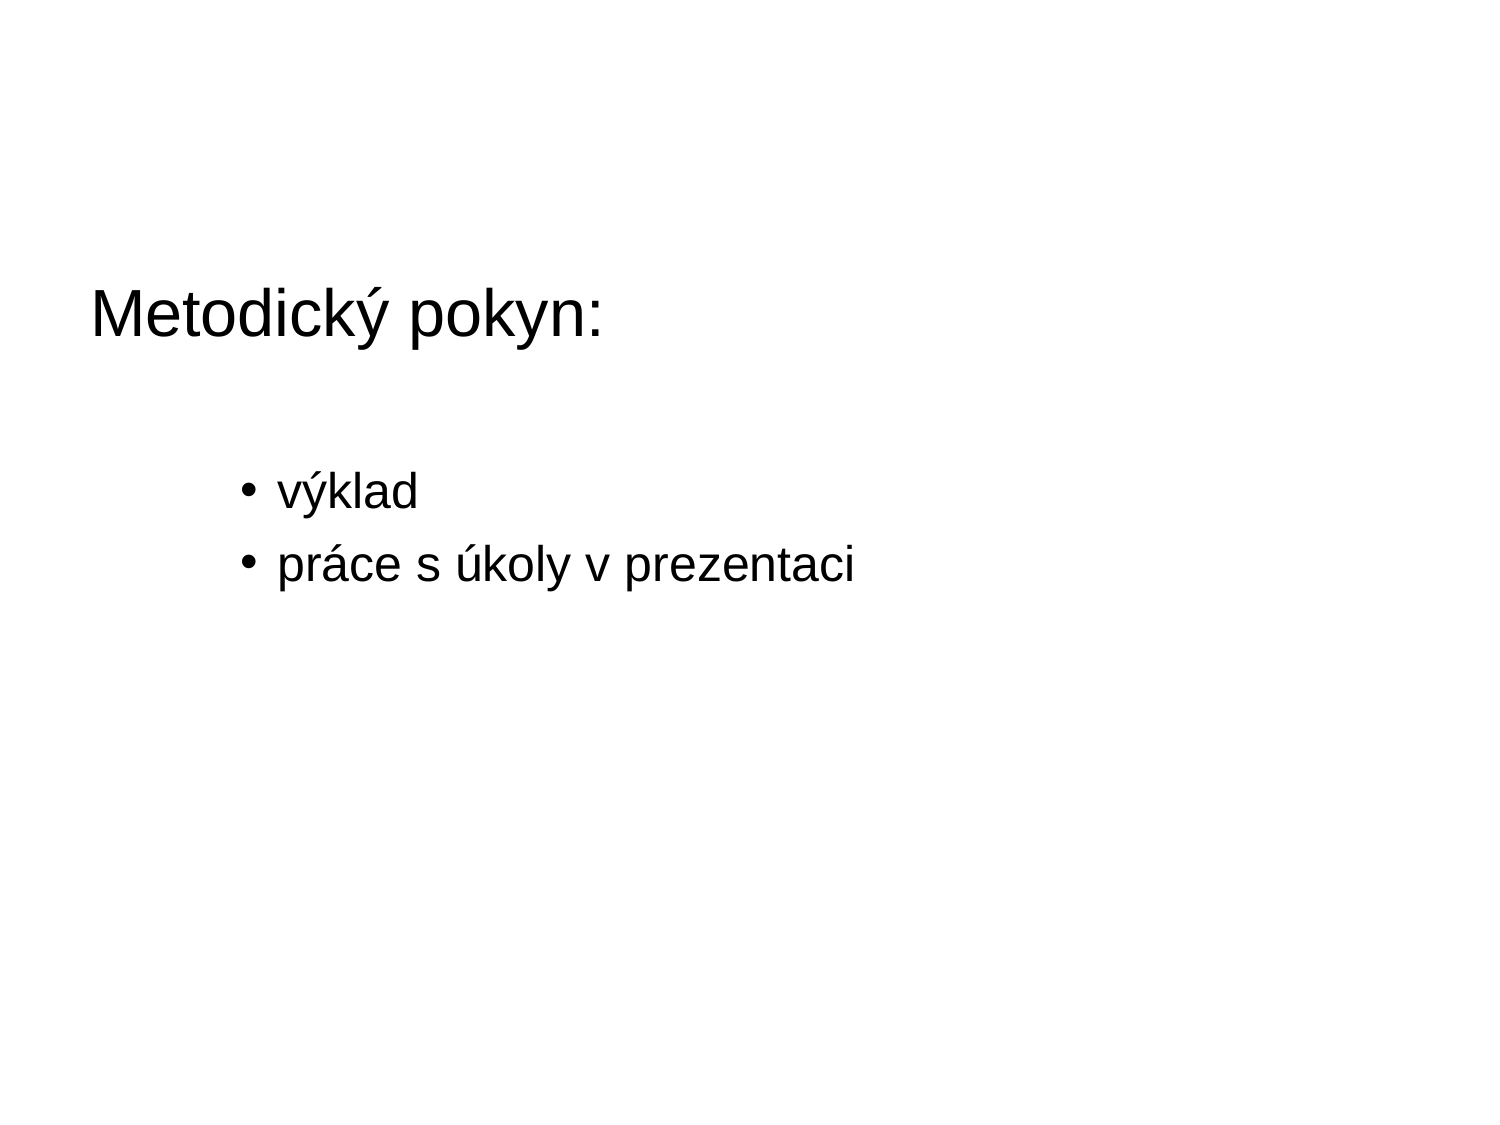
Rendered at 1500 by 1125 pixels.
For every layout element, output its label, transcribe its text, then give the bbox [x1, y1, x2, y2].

list Metodický pokyn: výklad práce s úkoly v prezentaci [75, 262, 1426, 1006]
